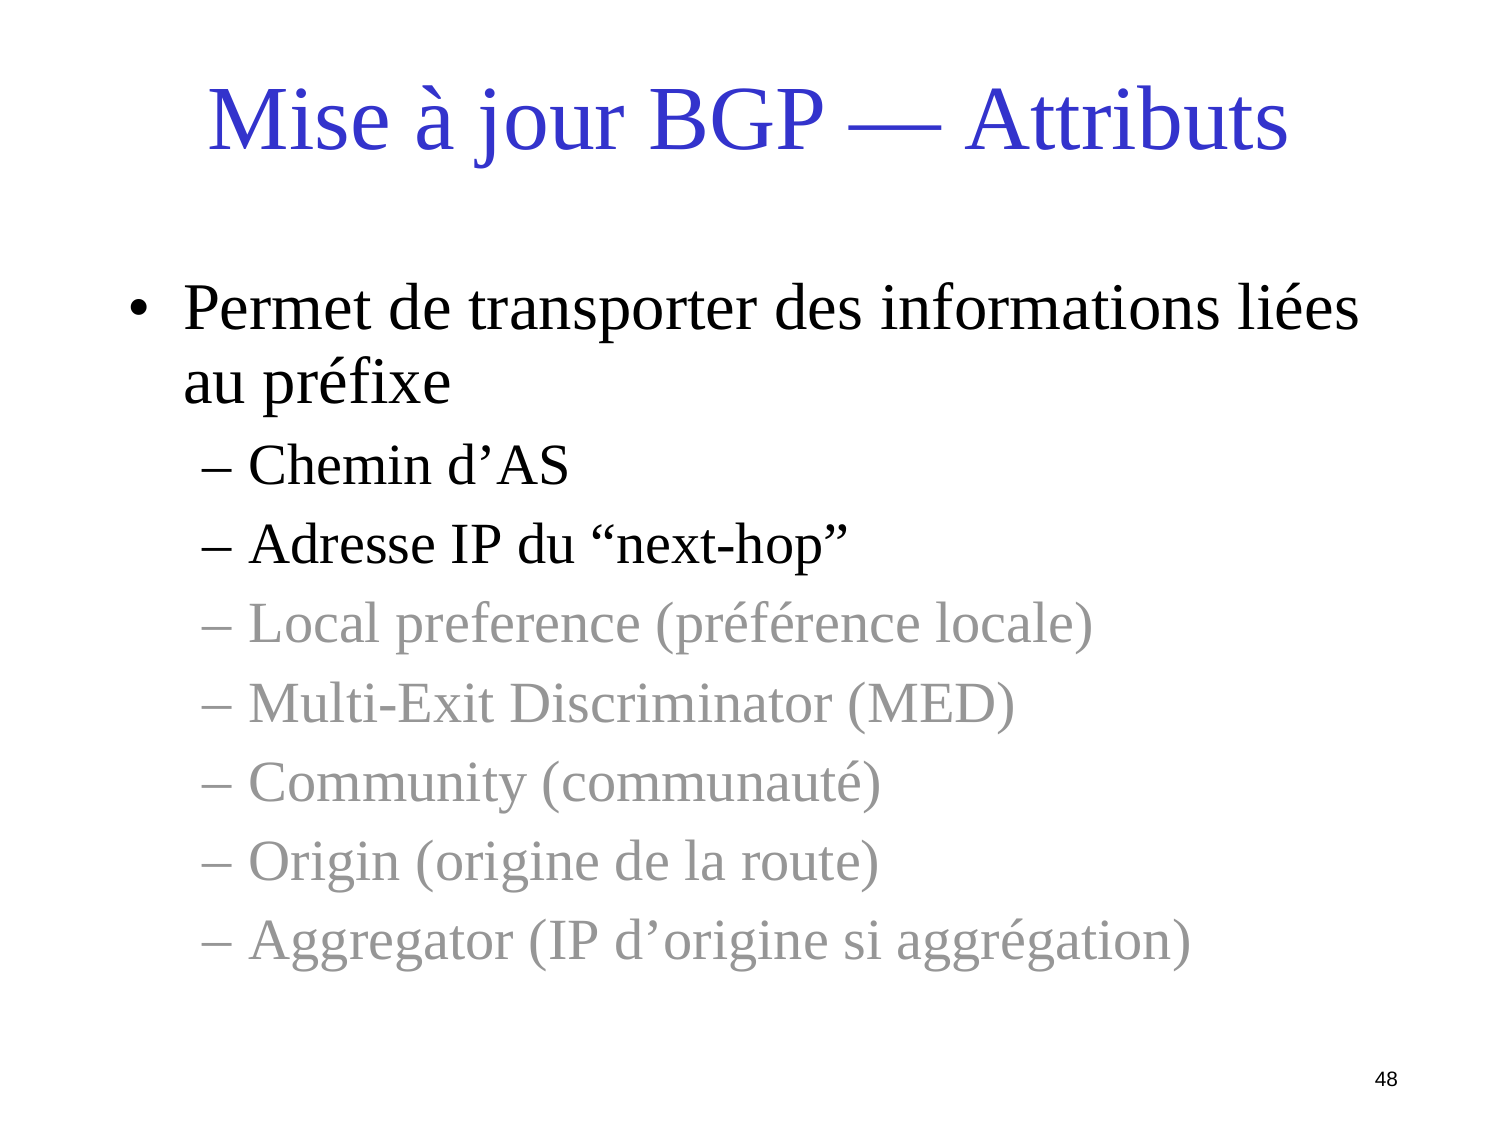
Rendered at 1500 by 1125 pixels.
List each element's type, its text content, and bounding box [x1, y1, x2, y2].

title Mise à jour BGP — Attributs [112, 37, 1388, 201]
list Permet de transporter des informations liées au préfixe Chemin d’AS Adresse IP du “next-hop” Local preference (préférence locale) Multi-Exit Discriminator (MED) Community (communauté) Origin (origine de la route) Aggregator (IP d’origine si aggrégation) [112, 262, 1413, 1030]
